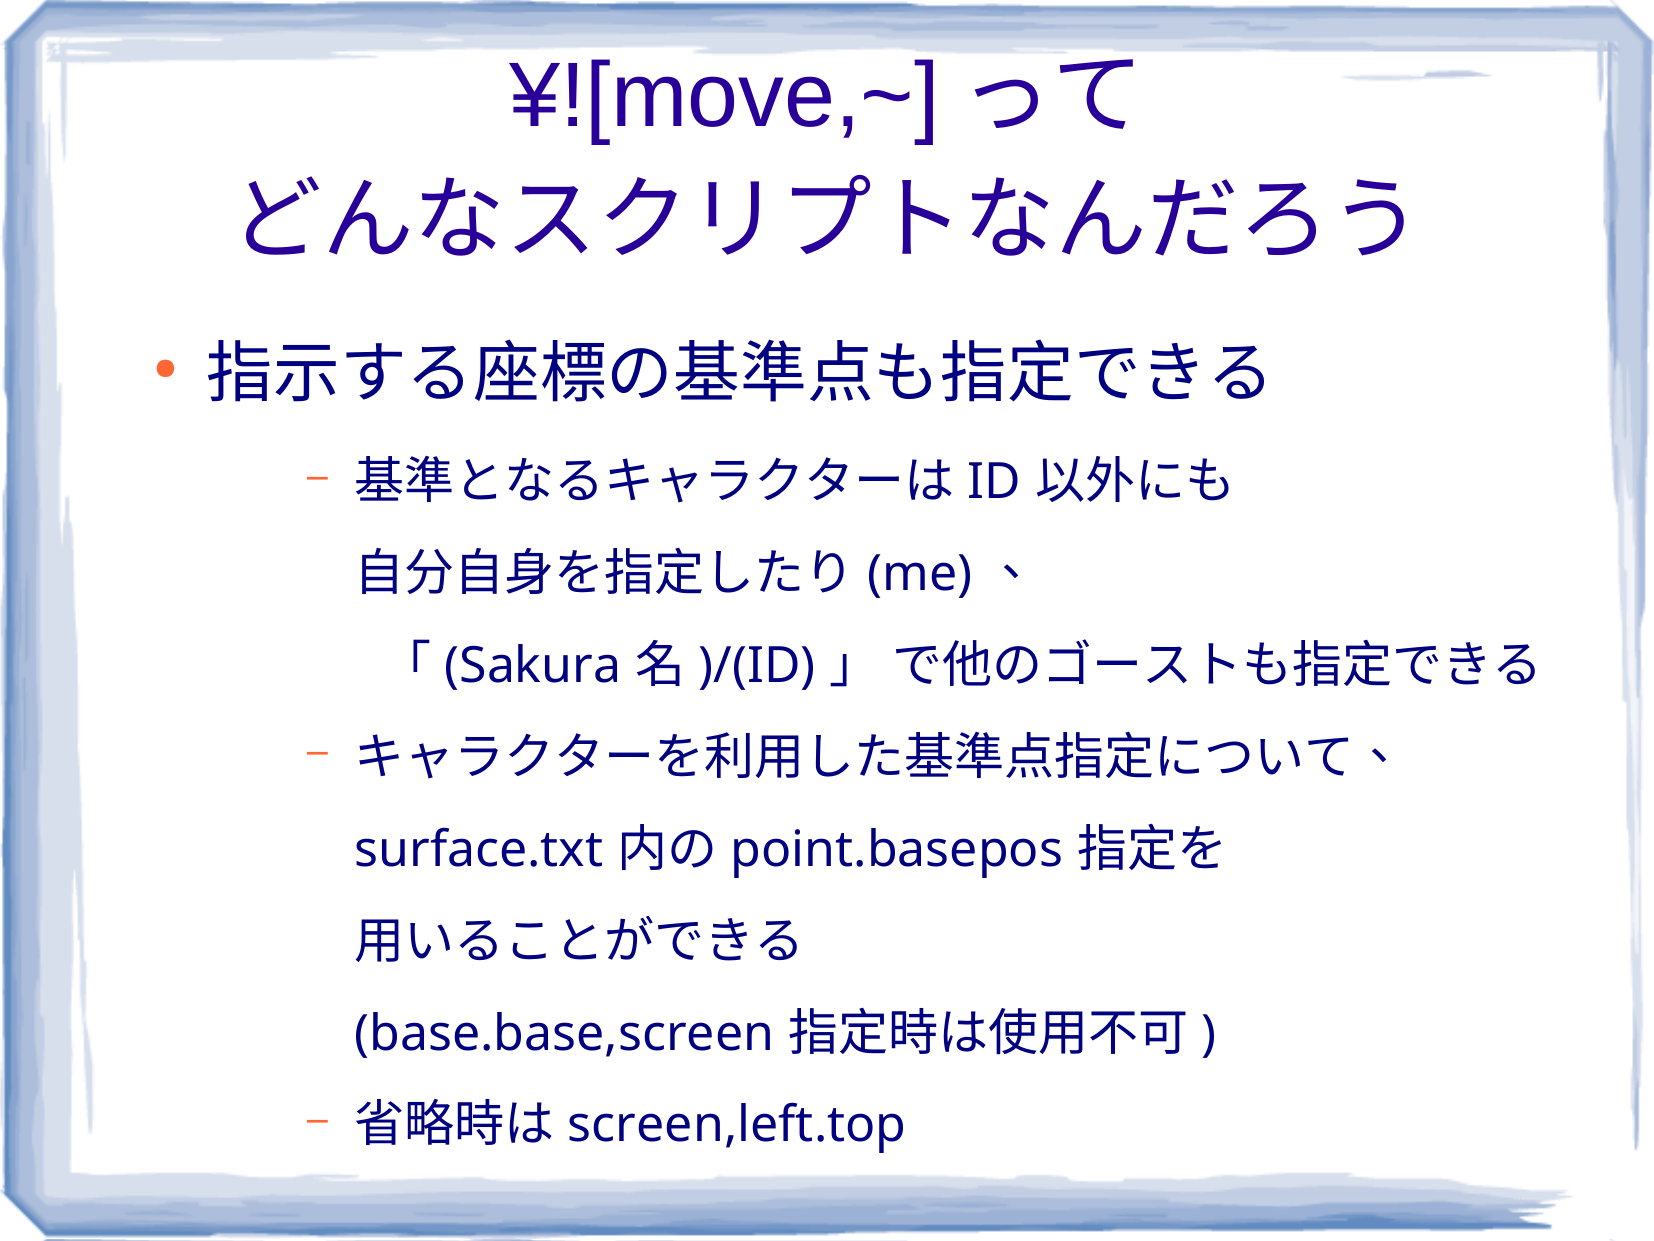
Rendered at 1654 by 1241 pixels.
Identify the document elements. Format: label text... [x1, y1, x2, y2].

list 指示する座標の基準点も指定できる 基準となるキャラクターはID以外にも 自分自身を指定したり(me)、 「(Sakura名)/(ID)」 で他のゴーストも指定できる キャラクターを利用した基準点指定について、 surface.txt内のpoint.basepos指定を 用いることができる (base.base,screen指定時は使用不可) 省略時はscreen,left.top [118, 324, 1571, 1146]
picture [0, 0, 1654, 1241]
title ¥![move,~]って どんなスクリプトなんだろう [82, 30, 1571, 276]
